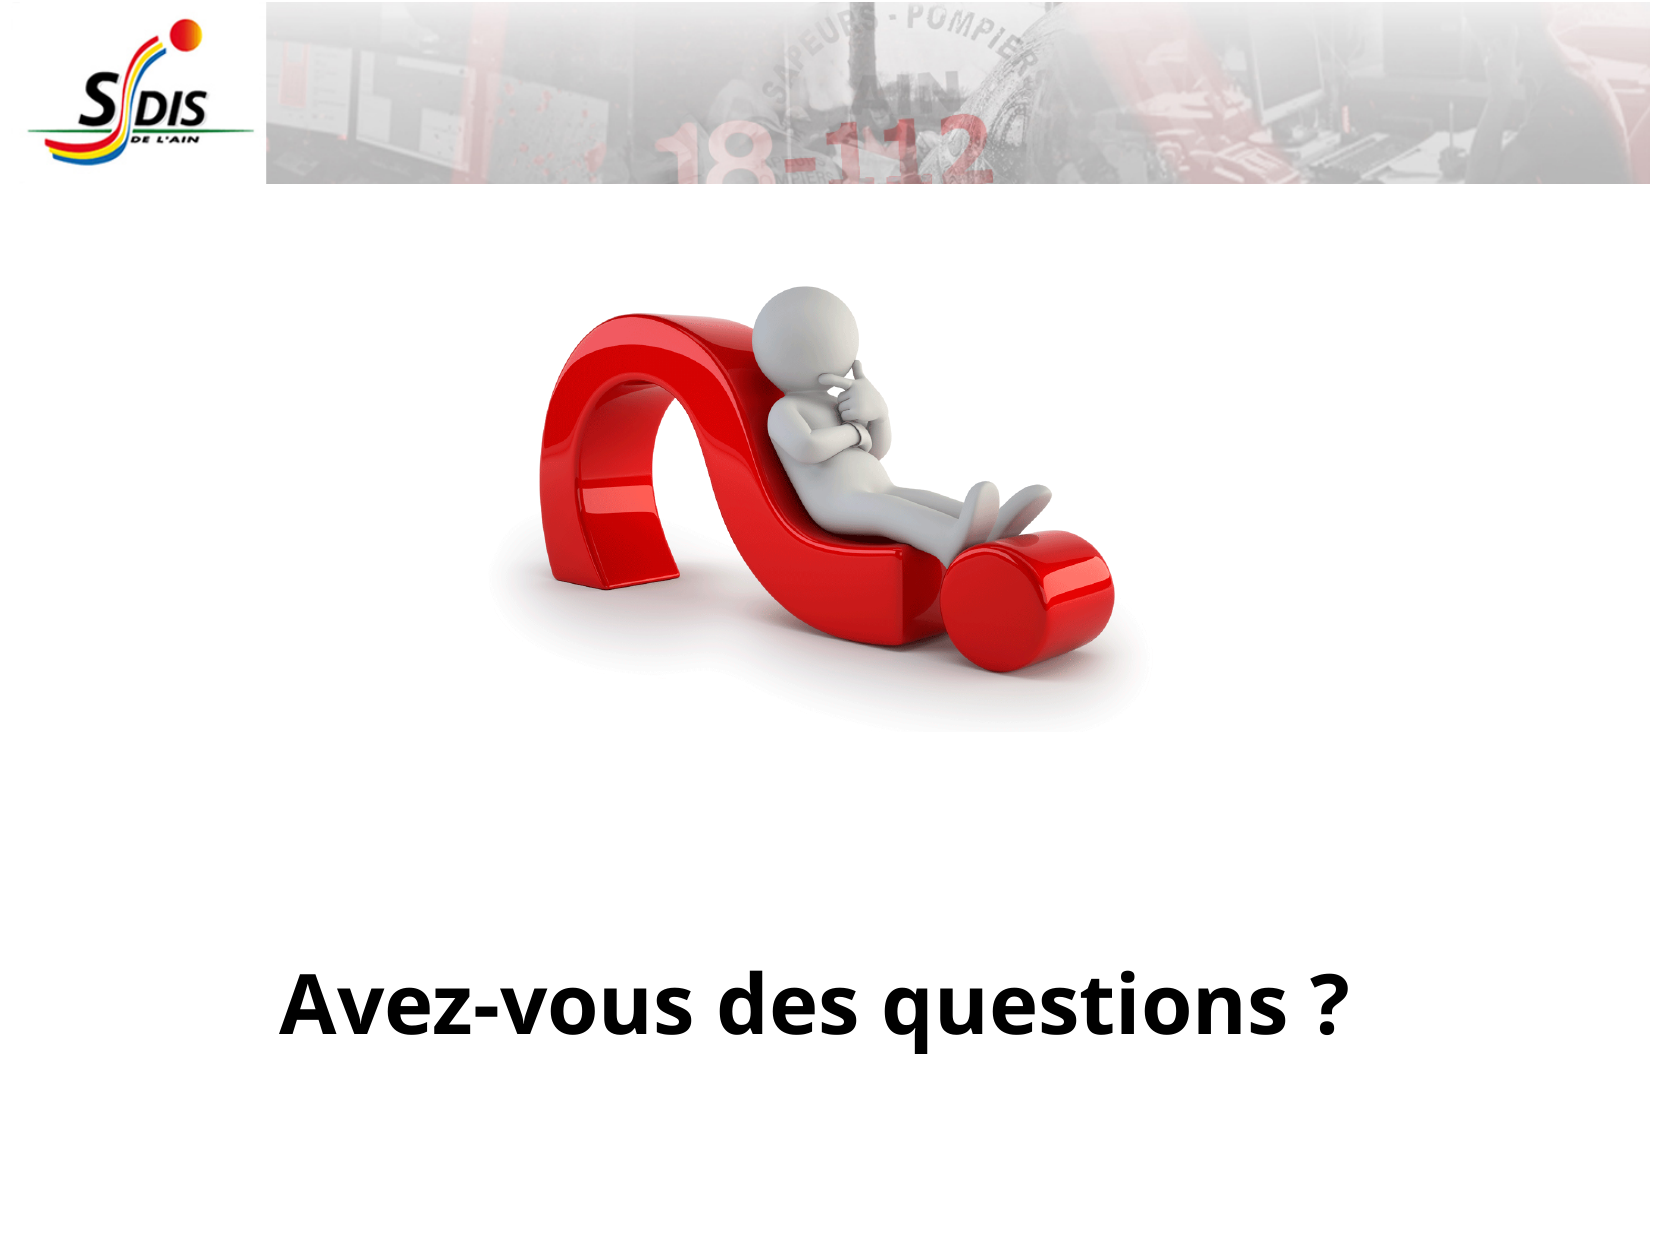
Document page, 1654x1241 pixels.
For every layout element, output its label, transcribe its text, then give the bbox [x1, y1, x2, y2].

picture [475, 241, 1189, 732]
text_box Avez-vous des questions ? [174, 938, 1490, 1139]
picture [11, 2, 1650, 184]
